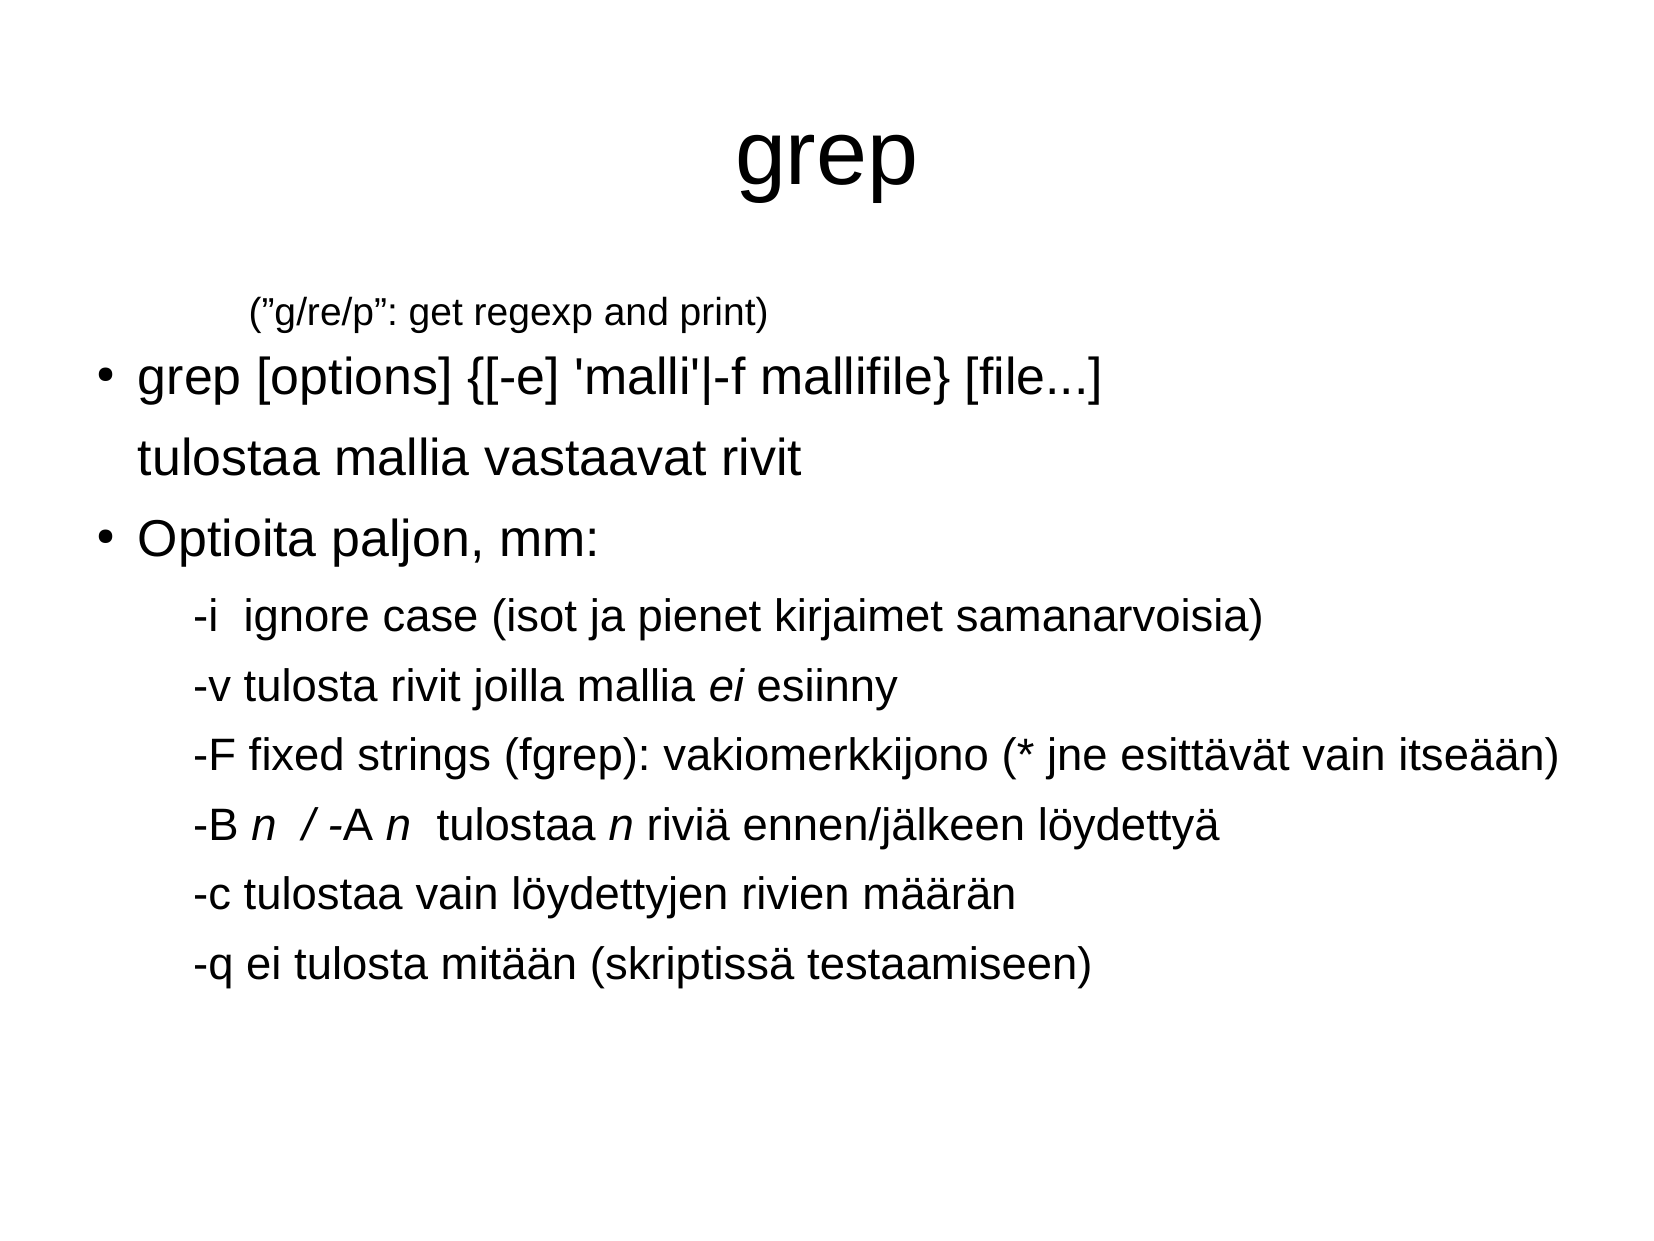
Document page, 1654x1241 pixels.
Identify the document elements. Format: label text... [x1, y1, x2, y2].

title grep [82, 49, 1571, 257]
list (”g/re/p”: get regexp and print) grep [options] {[-e] 'malli'|-f mallifile} [file...] tulostaa mallia vastaavat rivit Optioita paljon, mm: -i ignore case (isot ja pienet kirjaimet samanarvoisia) -v tulosta rivit joilla mallia ei esiinny -F fixed strings (fgrep): vakiomerkkijono (* jne esittävät vain itseään) -B n / -A n tulostaa n riviä ennen/jälkeen löydettyä -c tulostaa vain löydettyjen rivien määrän -q ei tulosta mitään (skriptissä testaamiseen) [82, 290, 1571, 1010]
